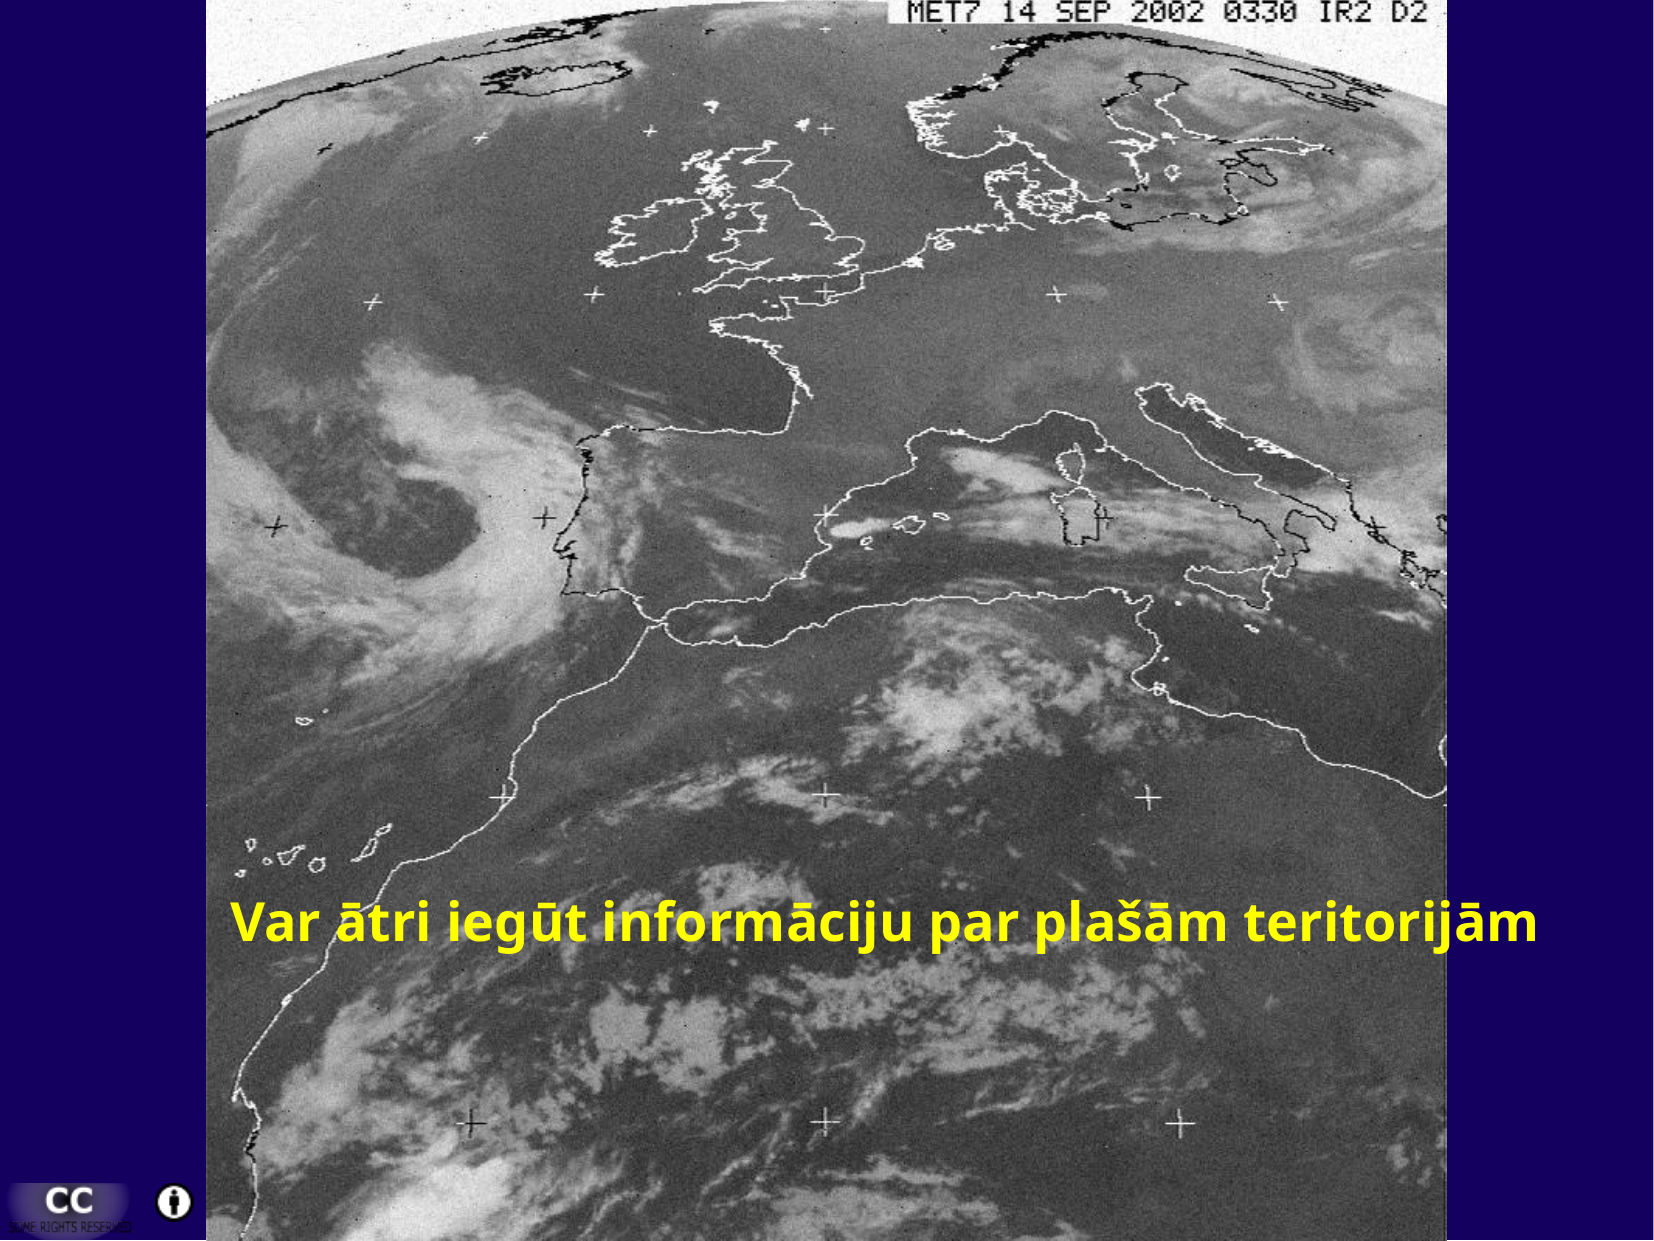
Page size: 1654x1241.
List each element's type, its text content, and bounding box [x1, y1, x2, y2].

picture [206, 0, 1447, 883]
title Var ātri iegūt informāciju par plašām teritorijām [128, 883, 1541, 1137]
picture [0, 1183, 141, 1241]
picture [155, 1183, 194, 1222]
picture [206, 1137, 1447, 1241]
